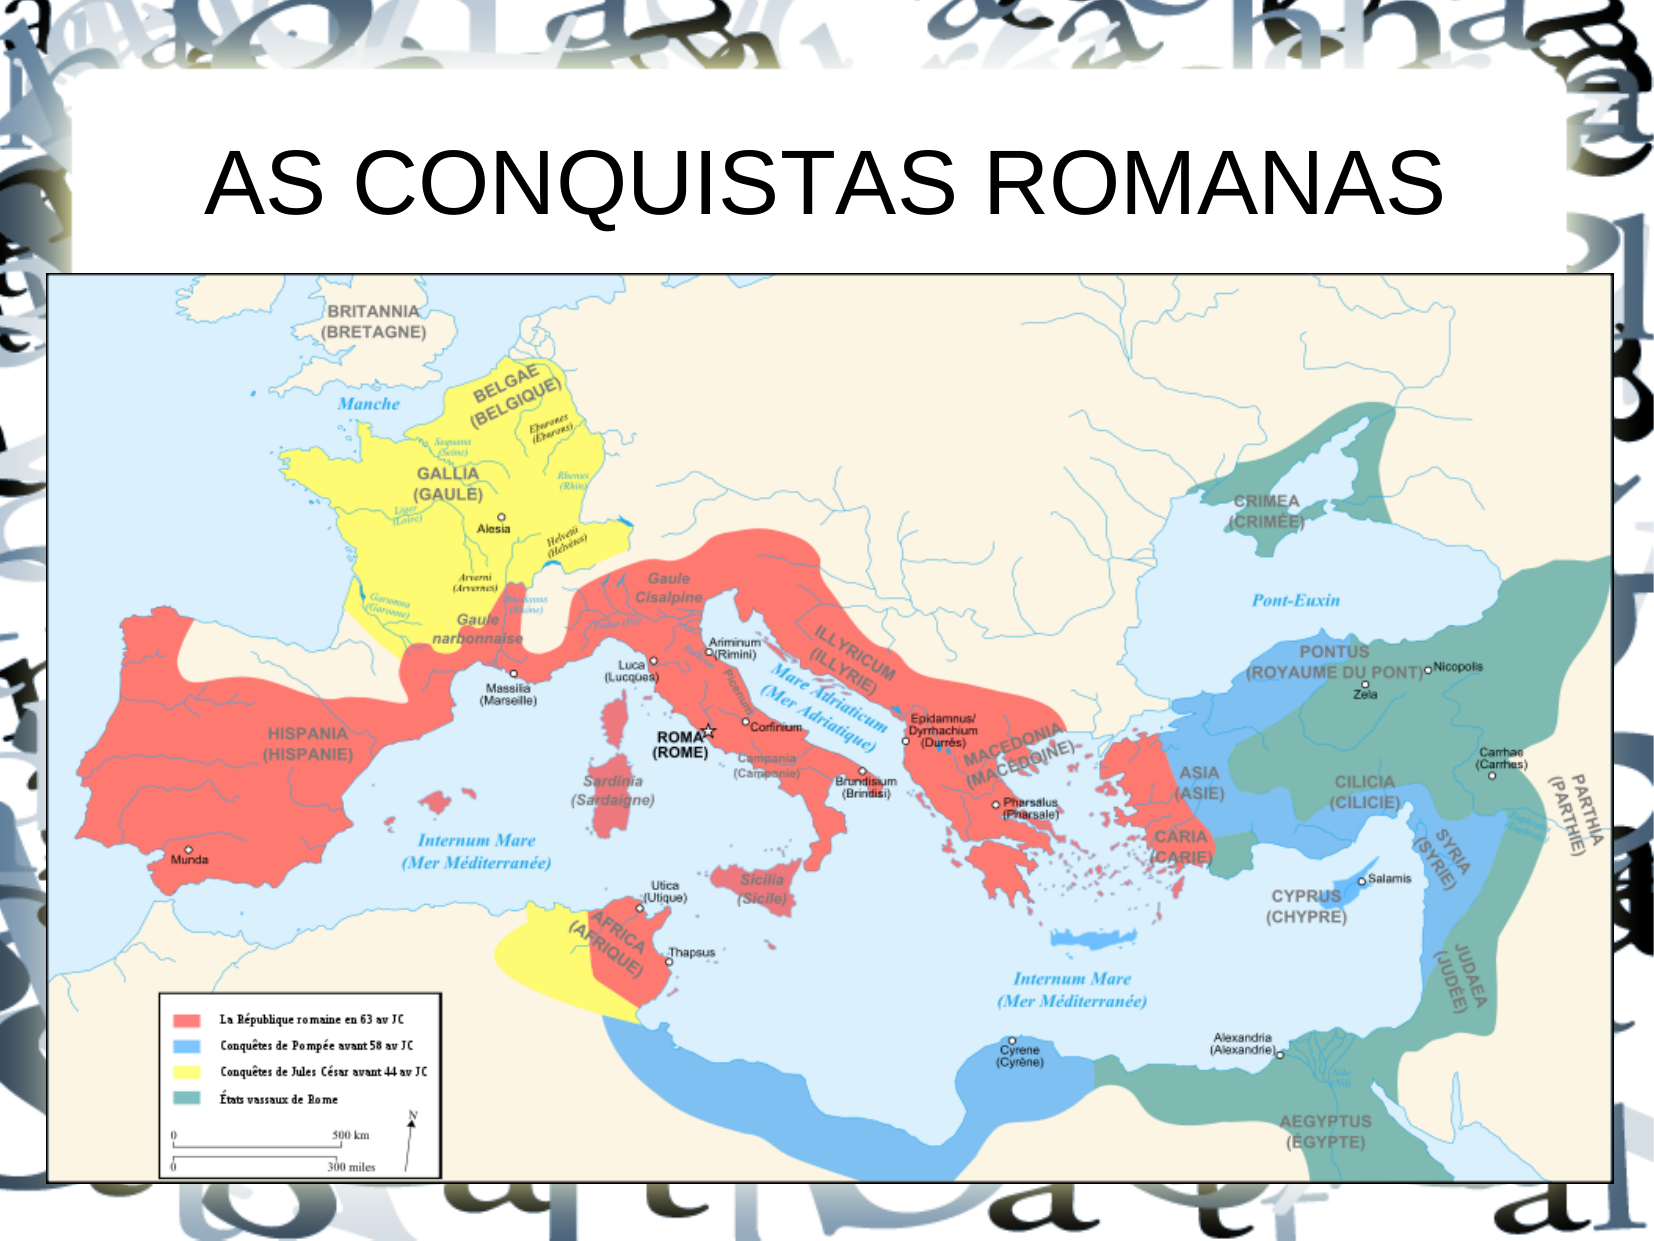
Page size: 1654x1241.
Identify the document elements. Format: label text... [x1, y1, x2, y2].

picture [0, 0, 1654, 1241]
title AS CONQUISTAS ROMANAS [82, 78, 1571, 273]
